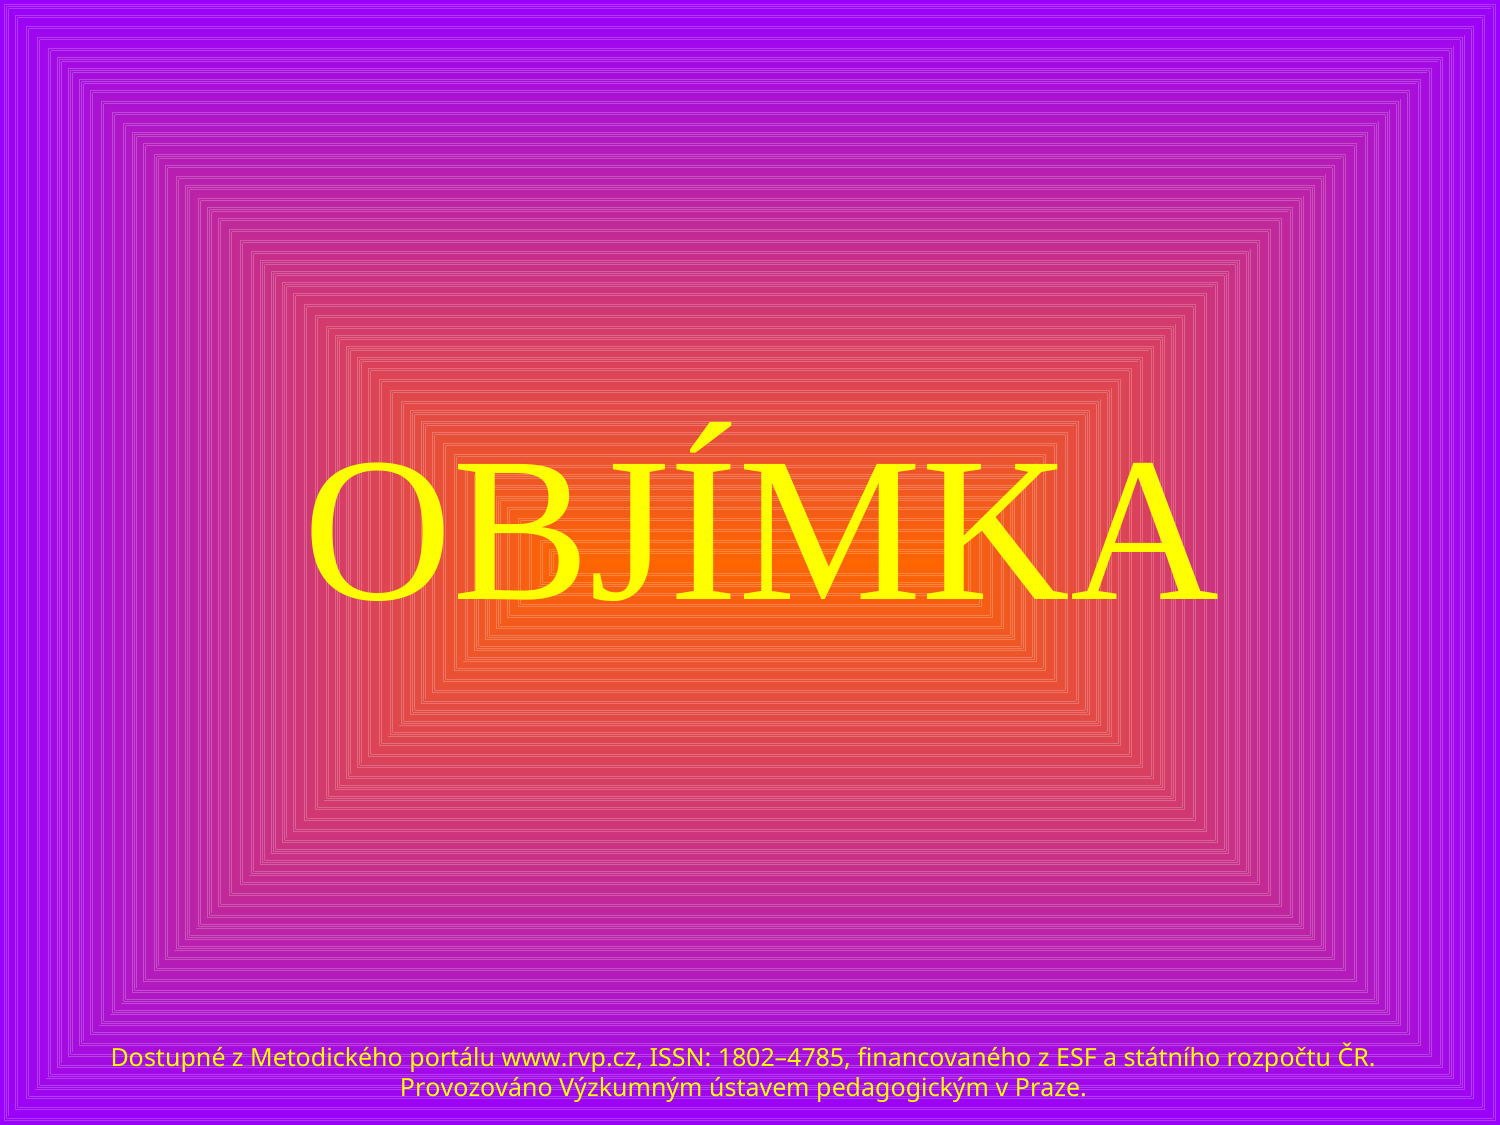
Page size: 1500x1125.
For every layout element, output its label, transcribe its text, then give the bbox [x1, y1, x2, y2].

text_box Dostupné z Metodického portálu www.rvp.cz, ISSN: 1802–4785, financovaného z ESF a státního rozpočtu ČR. Provozováno Výzkumným ústavem pedagogickým v Praze. [35, 1041, 1454, 1102]
text_box OBJÍMKA [100, 385, 1424, 649]
